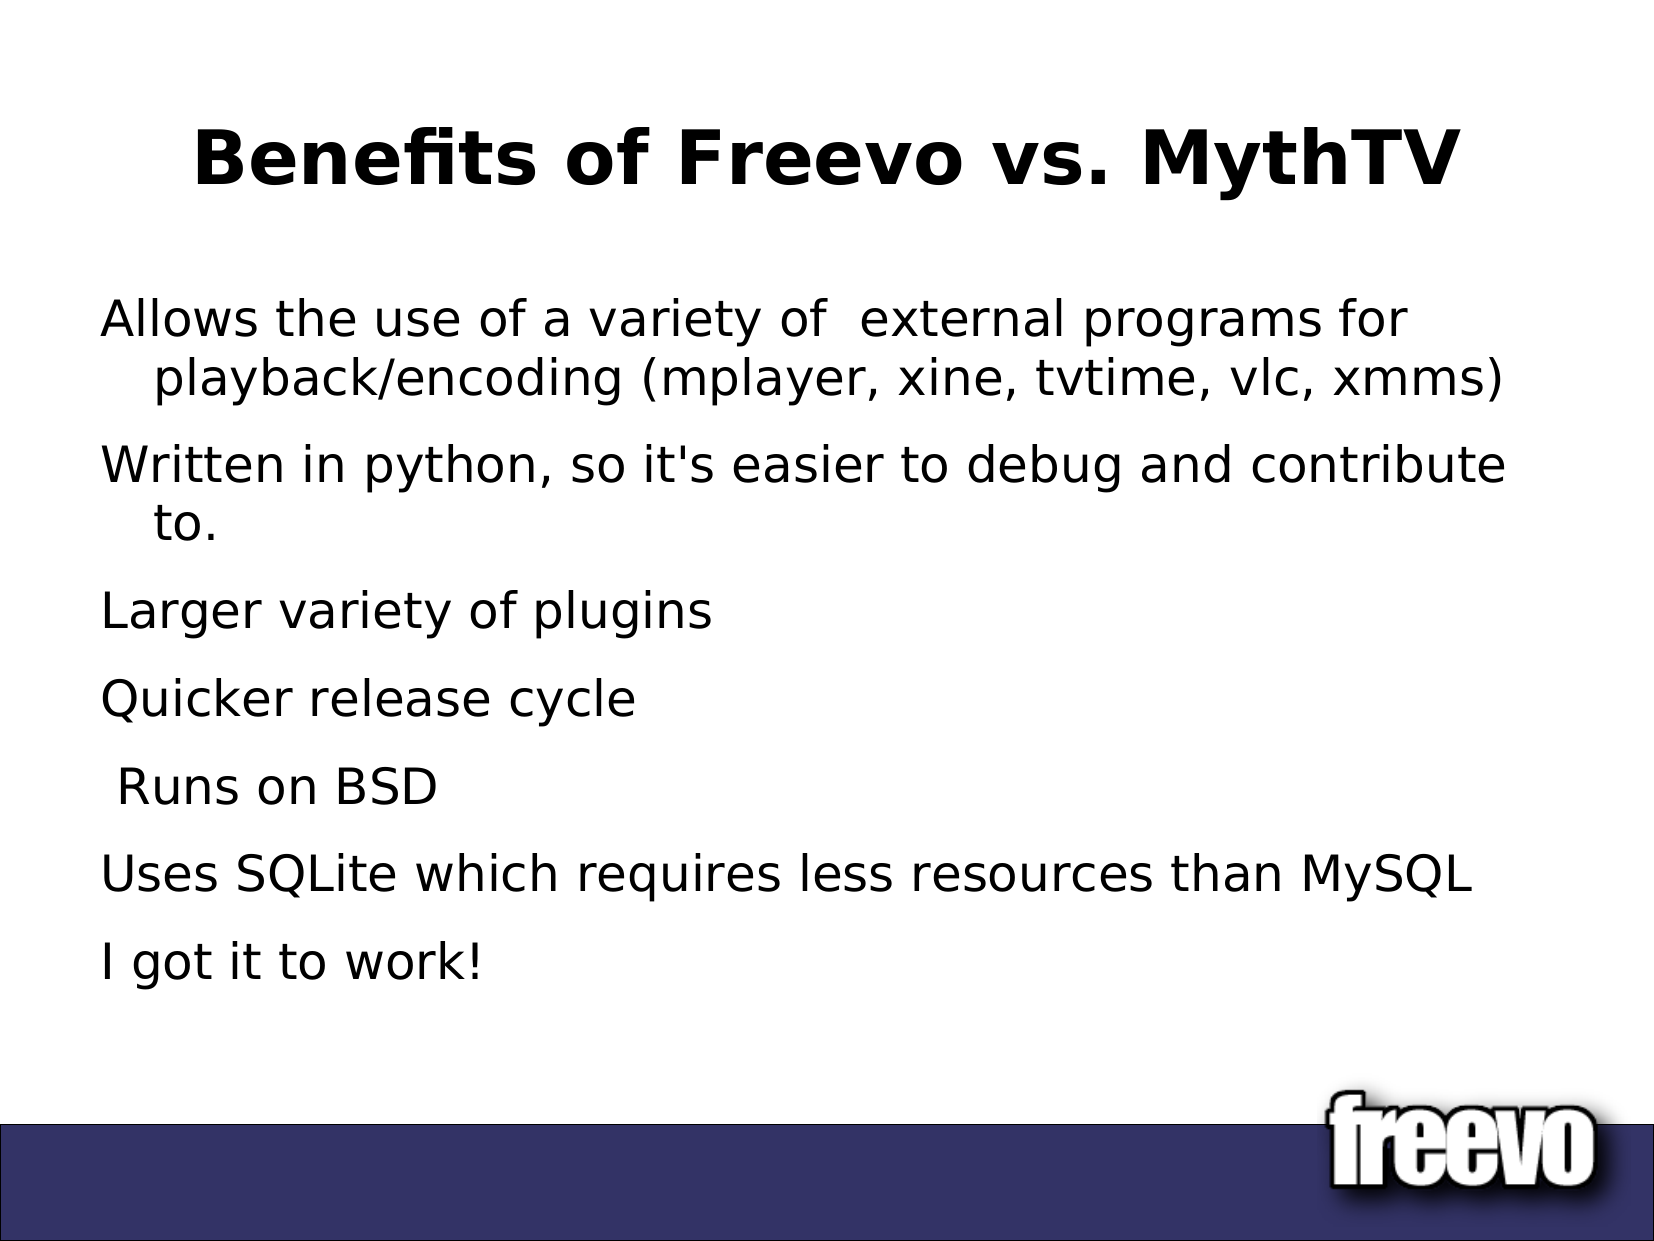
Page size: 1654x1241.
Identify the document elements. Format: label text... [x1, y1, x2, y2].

title Benefits of Freevo vs. MythTV [82, 62, 1571, 256]
text_box [0, 1124, 1654, 1241]
list Allows the use of a variety of external programs for playback/encoding (mplayer, xine, tvtime, vlc, xmms) Written in python, so it's easier to debug and contribute to. Larger variety of plugins Quicker release cycle Runs on BSD Uses SQLite which requires less resources than MySQL I got it to work! [82, 290, 1571, 1051]
picture [1317, 1073, 1631, 1227]
